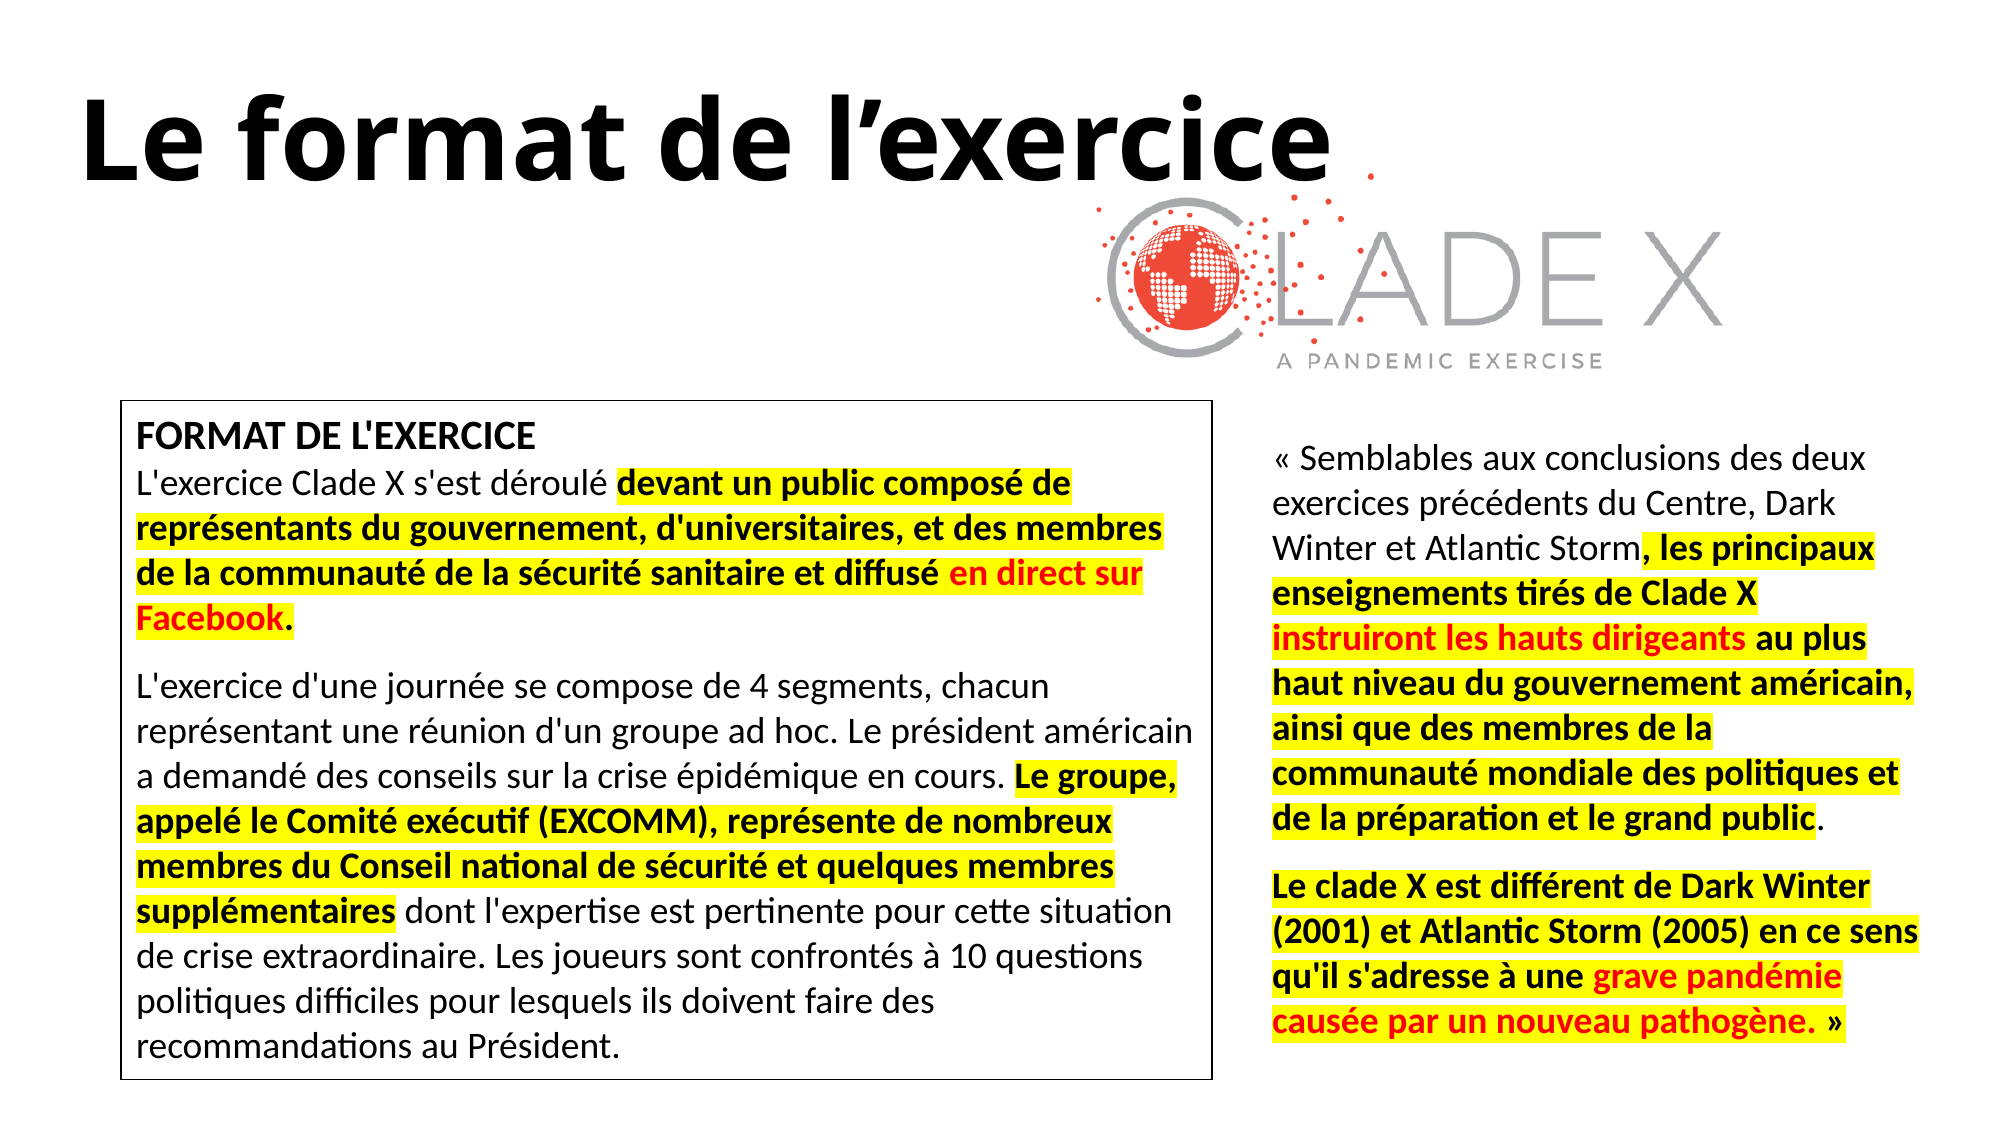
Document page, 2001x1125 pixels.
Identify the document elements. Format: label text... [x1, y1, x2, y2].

picture [1081, 154, 1737, 388]
text_box FORMAT DE L'EXERCICE L'exercice Clade X s'est déroulé devant un public composé de représentants du gouvernement, d'universitaires, et des membres de la communauté de la sécurité sanitaire et diffusé en direct sur Facebook. L'exercice d'une journée se compose de 4 segments, chacun représentant une réunion d'un groupe ad hoc. Le président américain a demandé des conseils sur la crise épidémique en cours. Le groupe, appelé le Comité exécutif (EXCOMM), représente de nombreux membres du Conseil national de sécurité et quelques membres supplémentaires dont l'expertise est pertinente pour cette situation de crise extraordinaire. Les joueurs sont confrontés à 10 questions politiques difficiles pour lesquels ils doivent faire des recommandations au Président. [121, 400, 1213, 1080]
text_box « Semblables aux conclusions des deux exercices précédents du Centre, Dark Winter et Atlantic Storm, les principaux enseignements tirés de Clade X instruiront les hauts dirigeants au plus haut niveau du gouvernement américain, ainsi que des membres de la communauté mondiale des politiques et de la préparation et le grand public. Le clade X est différent de Dark Winter (2001) et Atlantic Storm (2005) en ce sens qu'il s'adresse à une grave pandémie causée par un nouveau pathogène. » [1257, 425, 1944, 1055]
text_box Le format de l’exercice [62, 60, 1965, 349]
